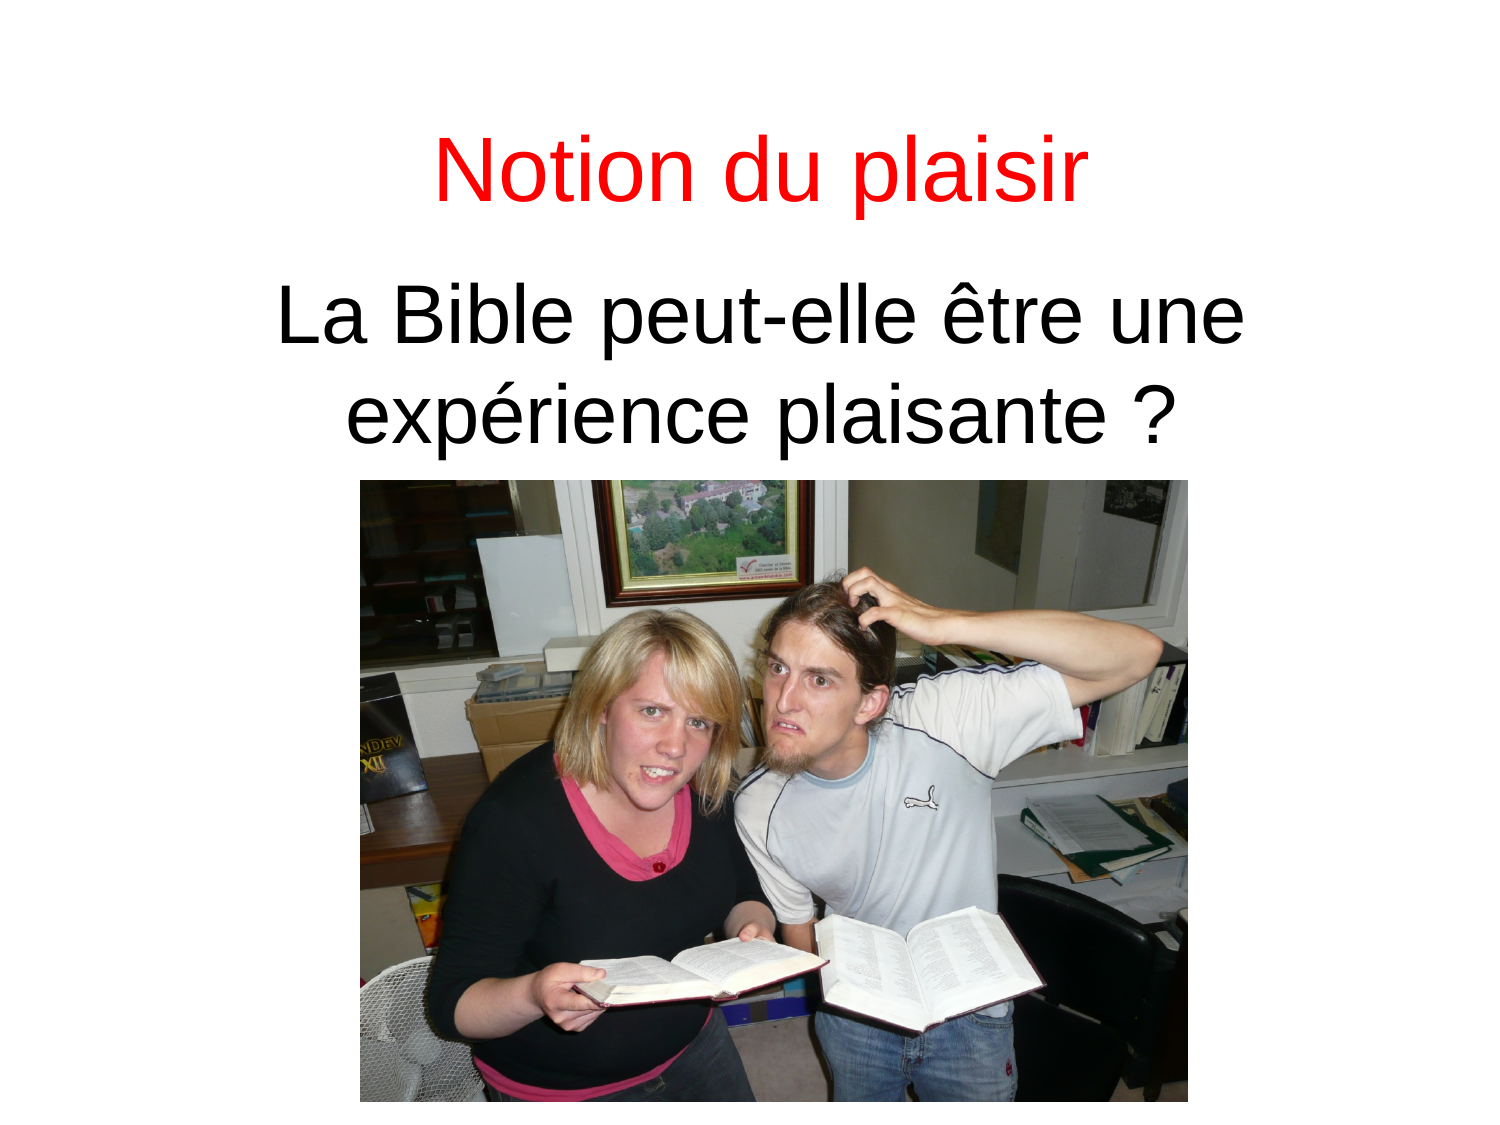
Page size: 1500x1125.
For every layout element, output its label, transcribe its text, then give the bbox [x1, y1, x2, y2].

title Notion du plaisir La Bible peut-elle être une expérience plaisante ? [88, 66, 1436, 504]
picture [360, 480, 1188, 1102]
